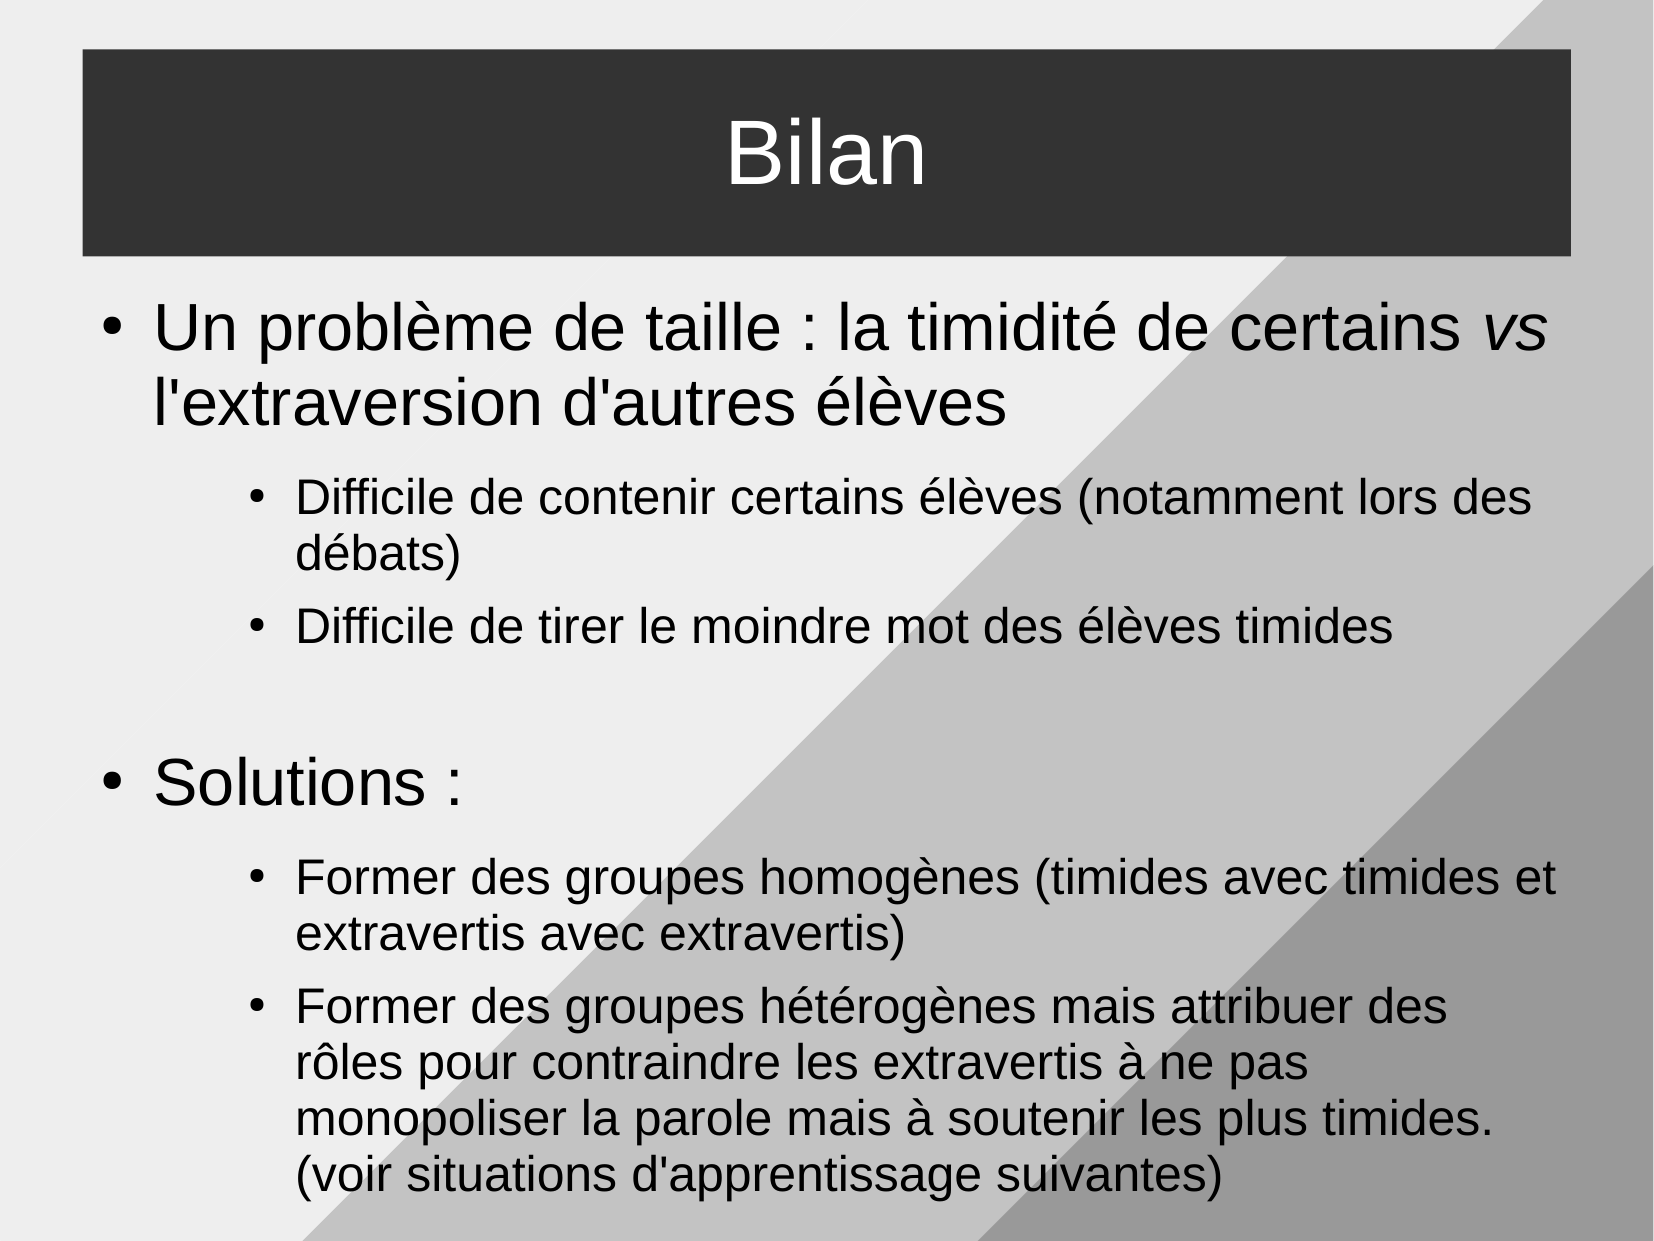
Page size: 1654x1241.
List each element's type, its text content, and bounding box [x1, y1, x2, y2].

title Bilan [82, 49, 1571, 257]
list Un problème de taille : la timidité de certains vs l'extraversion d'autres élèves Difficile de contenir certains élèves (notamment lors des débats) Difficile de tirer le moindre mot des élèves timides Solutions : Former des groupes homogènes (timides avec timides et extravertis avec extravertis) Former des groupes hétérogènes mais attribuer des rôles pour contraindre les extravertis à ne pas monopoliser la parole mais à soutenir les plus timides. (voir situations d'apprentissage suivantes) [82, 290, 1571, 1202]
